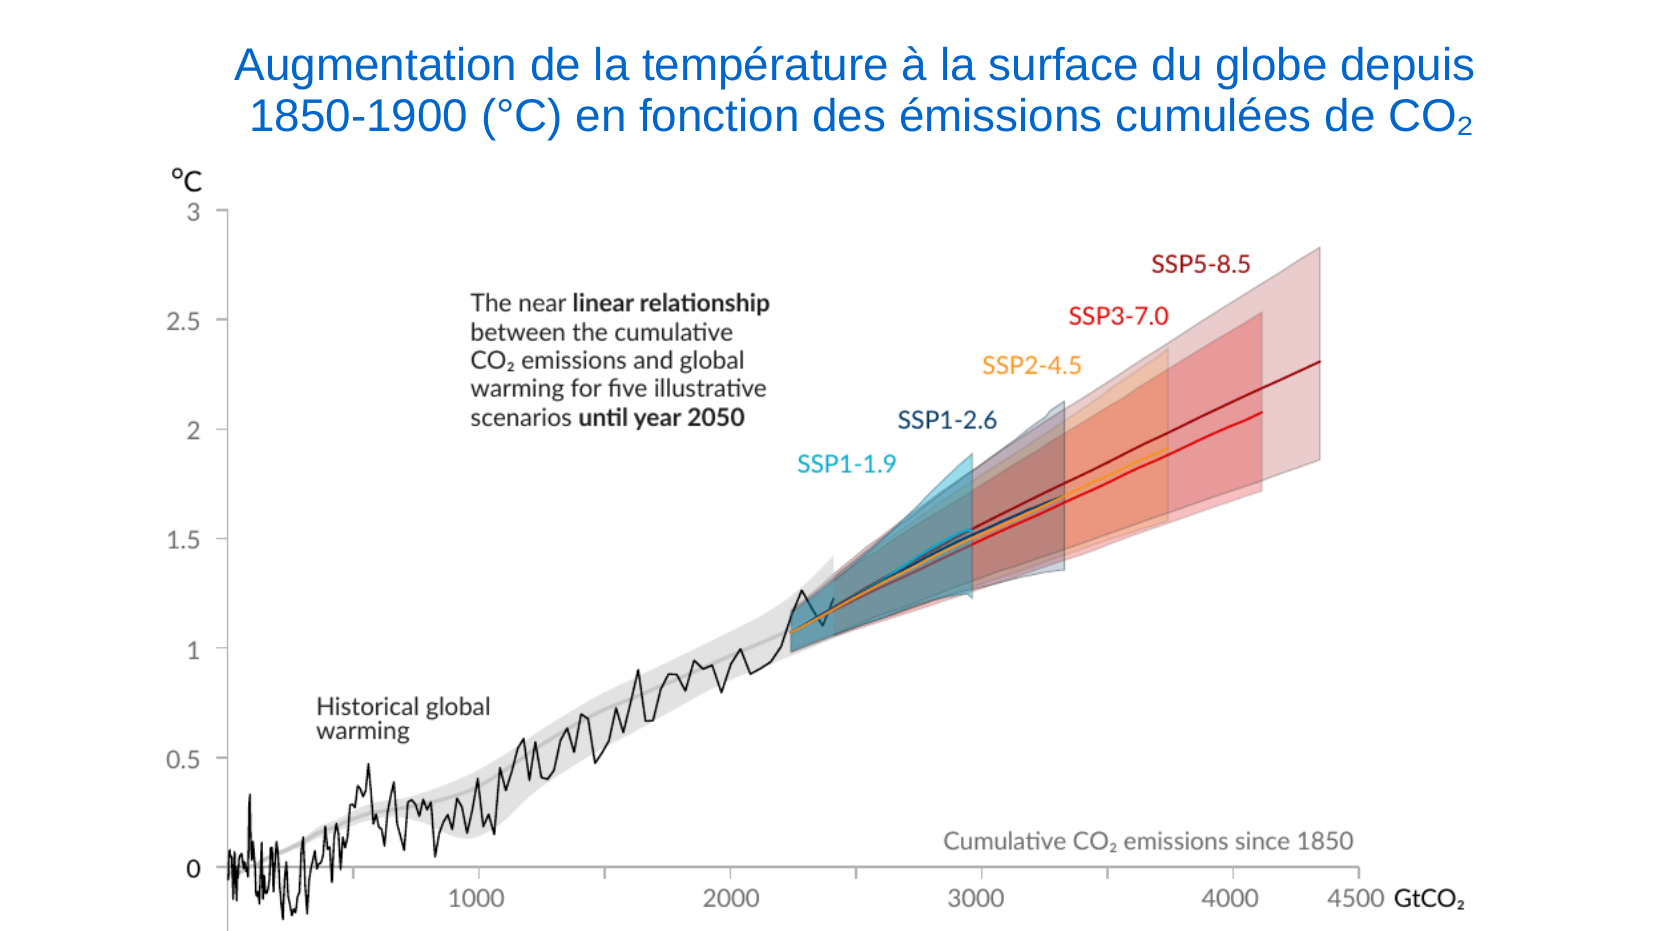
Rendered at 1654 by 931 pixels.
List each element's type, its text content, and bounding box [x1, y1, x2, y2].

text_box Augmentation de la température à la surface du globe depuis 1850-1900 (°C) en fonction des émissions cumulées de CO₂ [118, 31, 1607, 149]
picture [118, 157, 1524, 931]
